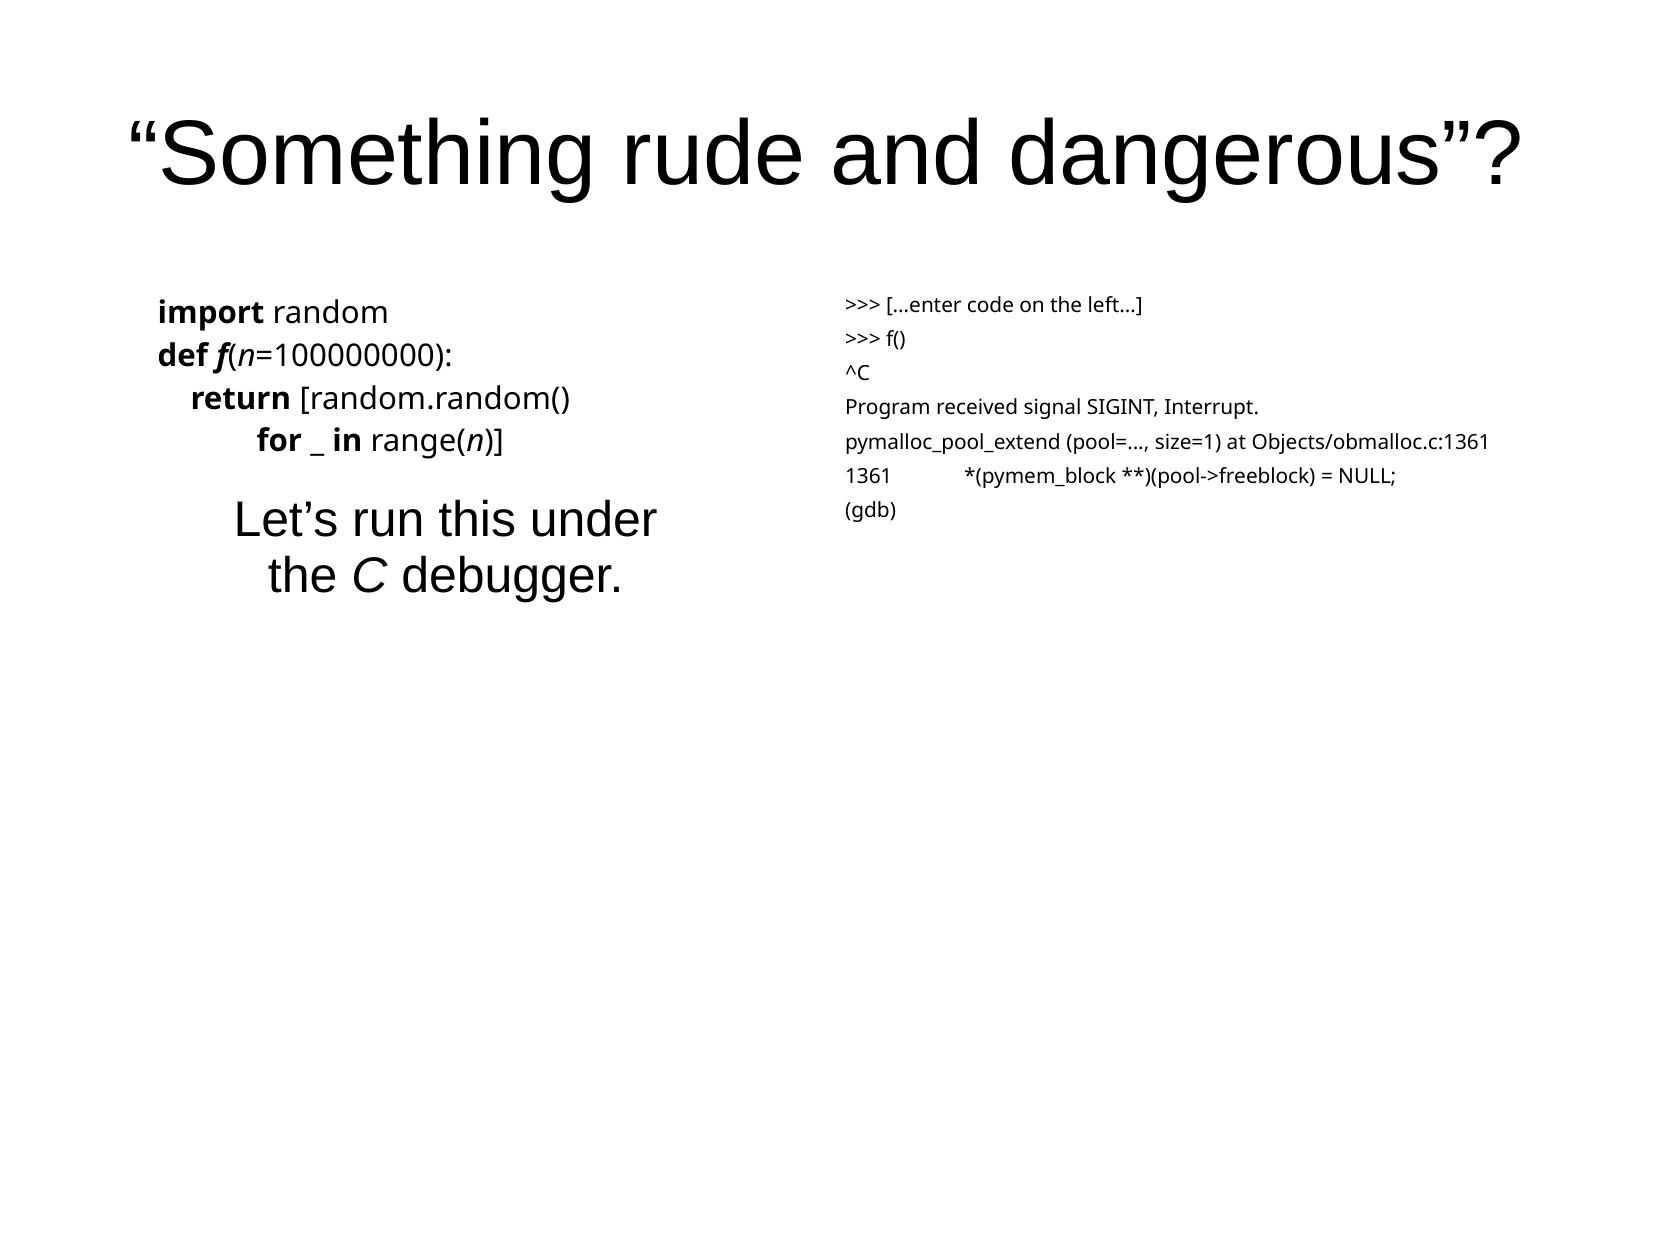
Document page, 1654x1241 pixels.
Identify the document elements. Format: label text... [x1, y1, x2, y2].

list >>> […enter code on the left…] >>> f() ^C Program received signal SIGINT, Interrupt. pymalloc_pool_extend (pool=..., size=1) at Objects/obmalloc.c:1361 1361 *(pymem_block **)(pool->freeblock) = NULL; (gdb) [845, 290, 1624, 1201]
title “Something rude and dangerous”? [82, 49, 1571, 257]
list import random def f(n=100000000): return [random.random() for _ in range(n)] Let’s run this under the C debugger. [82, 290, 809, 1201]
